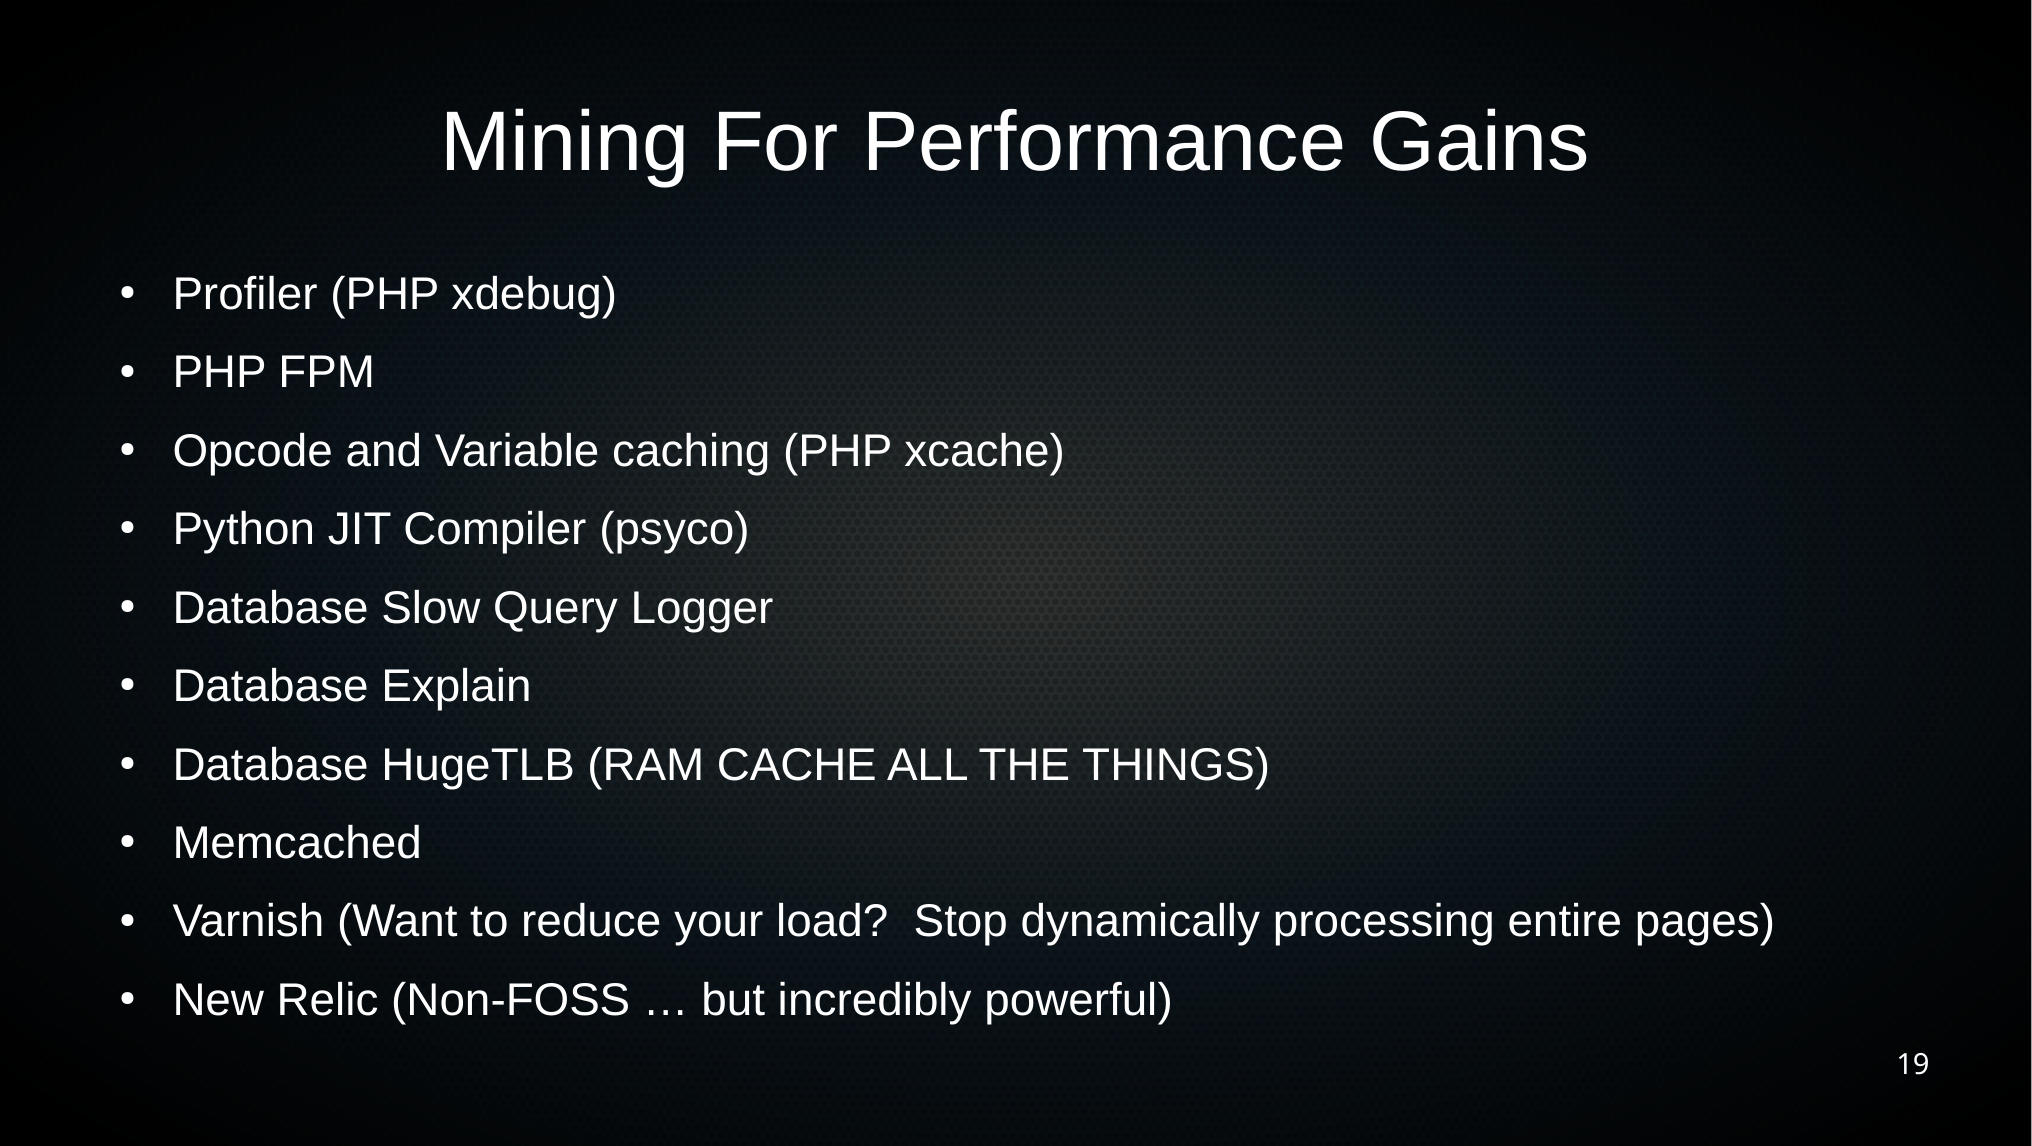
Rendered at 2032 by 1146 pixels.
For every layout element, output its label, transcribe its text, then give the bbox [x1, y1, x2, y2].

picture [0, 0, 2032, 1146]
title Mining For Performance Gains [101, 45, 1930, 237]
list Profiler (PHP xdebug) PHP FPM Opcode and Variable caching (PHP xcache) Python JIT Compiler (psyco) Database Slow Query Logger Database Explain Database HugeTLB (RAM CACHE ALL THE THINGS) Memcached Varnish (Want to reduce your load? Stop dynamically processing entire pages) New Relic (Non-FOSS … but incredibly powerful) [101, 268, 1890, 1025]
